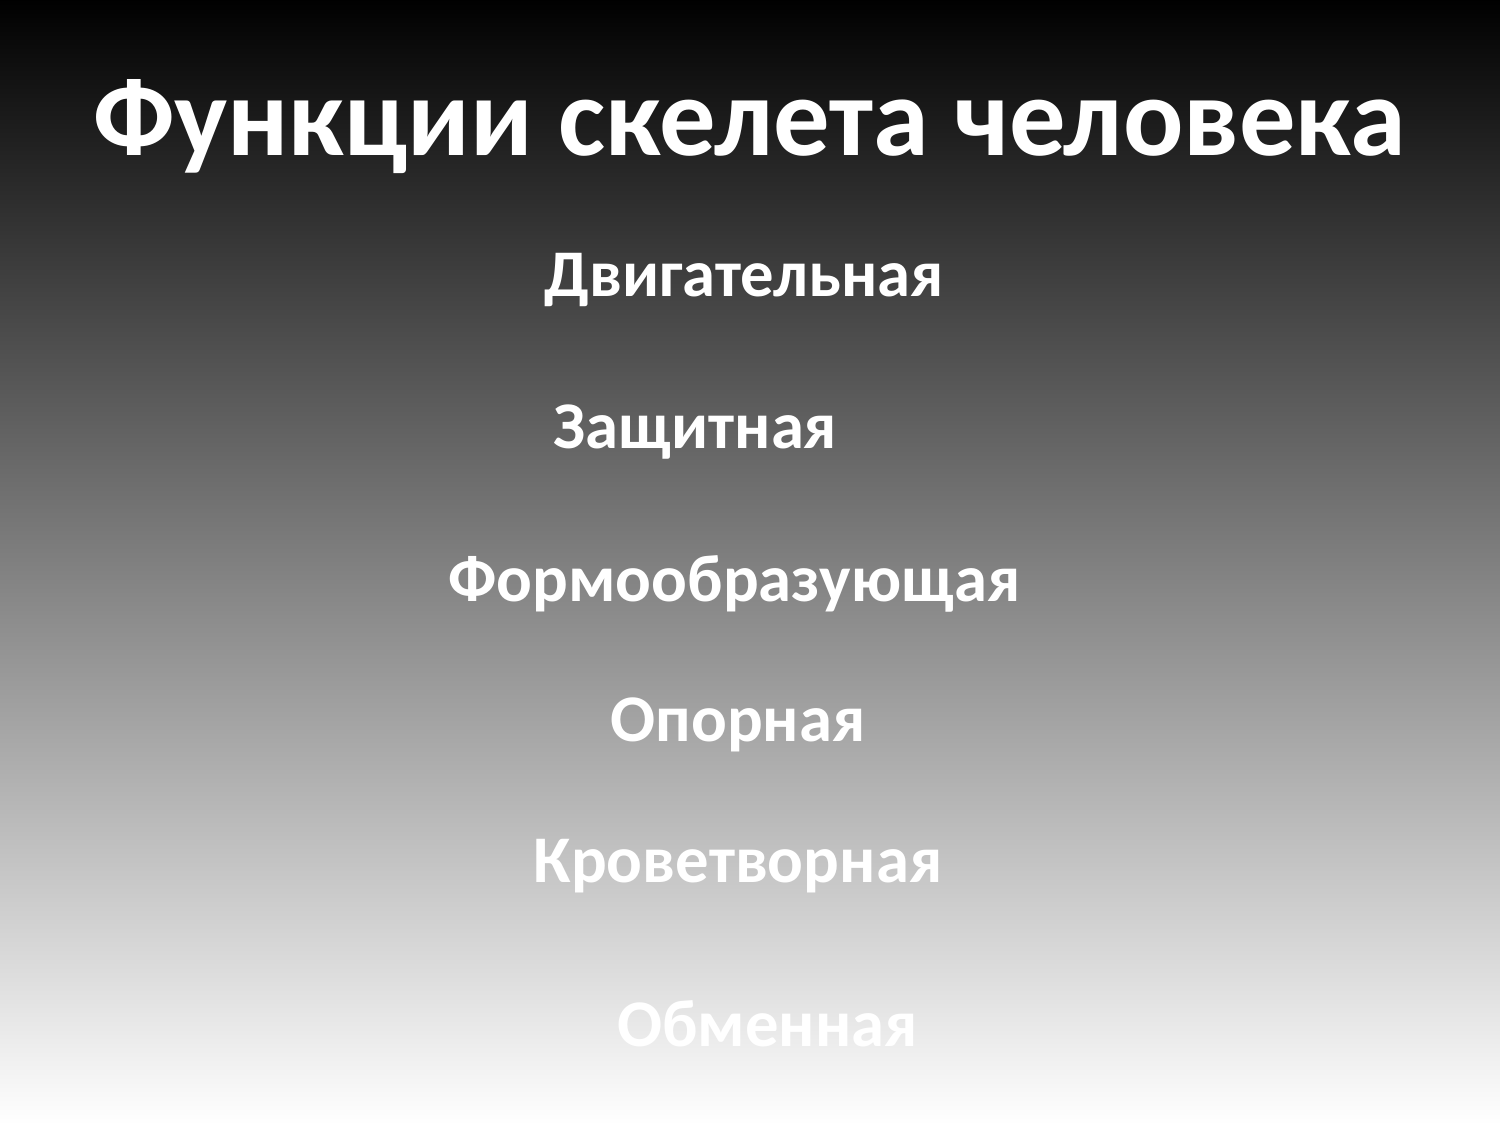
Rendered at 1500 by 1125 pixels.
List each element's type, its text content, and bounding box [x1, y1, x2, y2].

text_box Обменная [480, 972, 1055, 1068]
text_box Защитная [538, 374, 961, 470]
text_box Формообразующая [433, 527, 1102, 623]
text_box Опорная [480, 667, 997, 763]
text_box Функции скелета человека [0, 35, 1500, 185]
text_box Кроветворная [480, 808, 997, 904]
text_box Двигательная [164, 222, 1325, 318]
